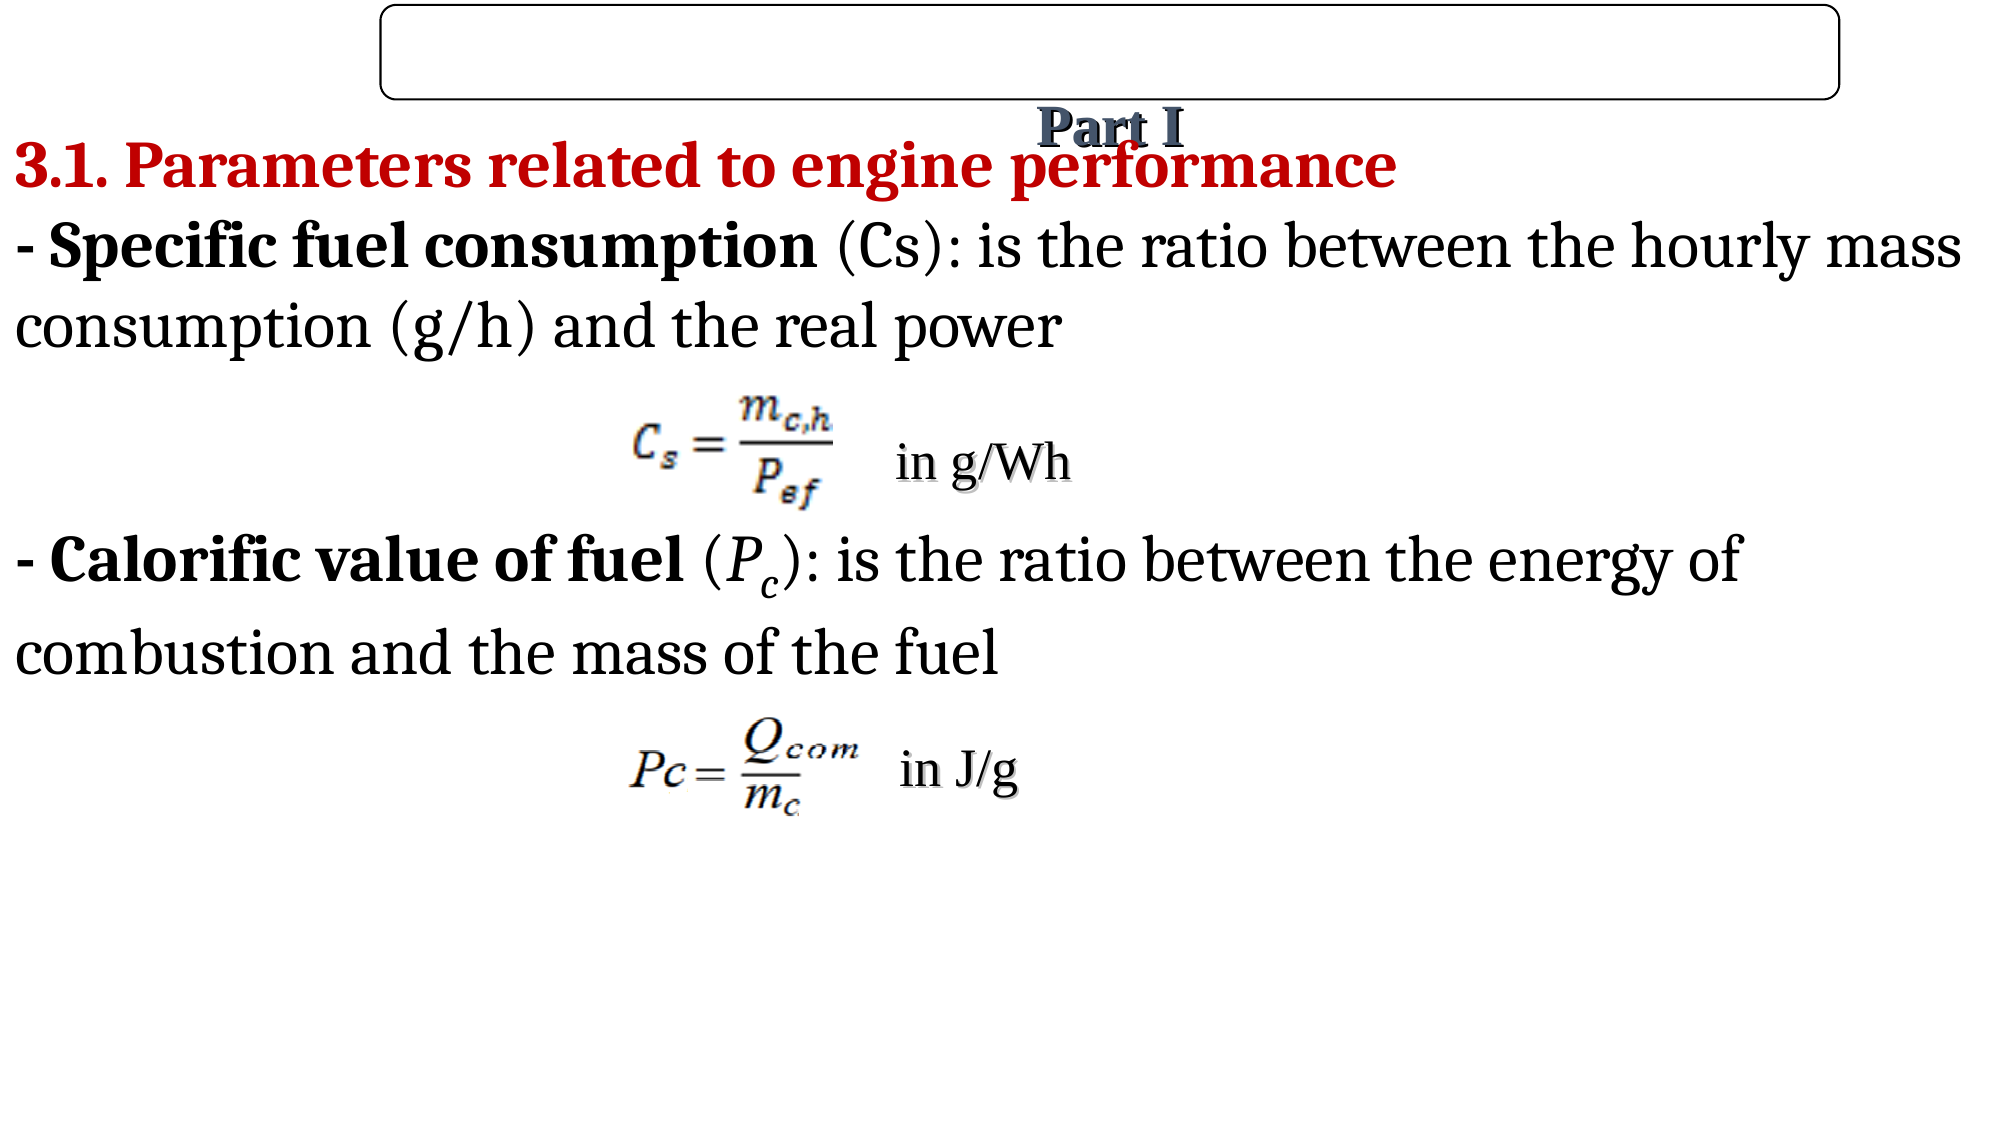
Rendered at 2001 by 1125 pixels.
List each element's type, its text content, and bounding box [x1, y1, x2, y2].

text_box Part I [380, 4, 1840, 100]
picture [625, 712, 862, 820]
text_box in J/g [885, 725, 1034, 805]
picture [632, 394, 833, 507]
text_box in g/Wh [880, 418, 1087, 498]
text_box - Calorific value of fuel (Pc): is the ratio between the energy of combustion and the mass of the fuel [0, 507, 2000, 685]
text_box 3.1. Parameters related to engine performance - Specific fuel consumption (Cs): is the ratio between the hourly mass consumption (g/h) and the real power [0, 113, 2000, 371]
